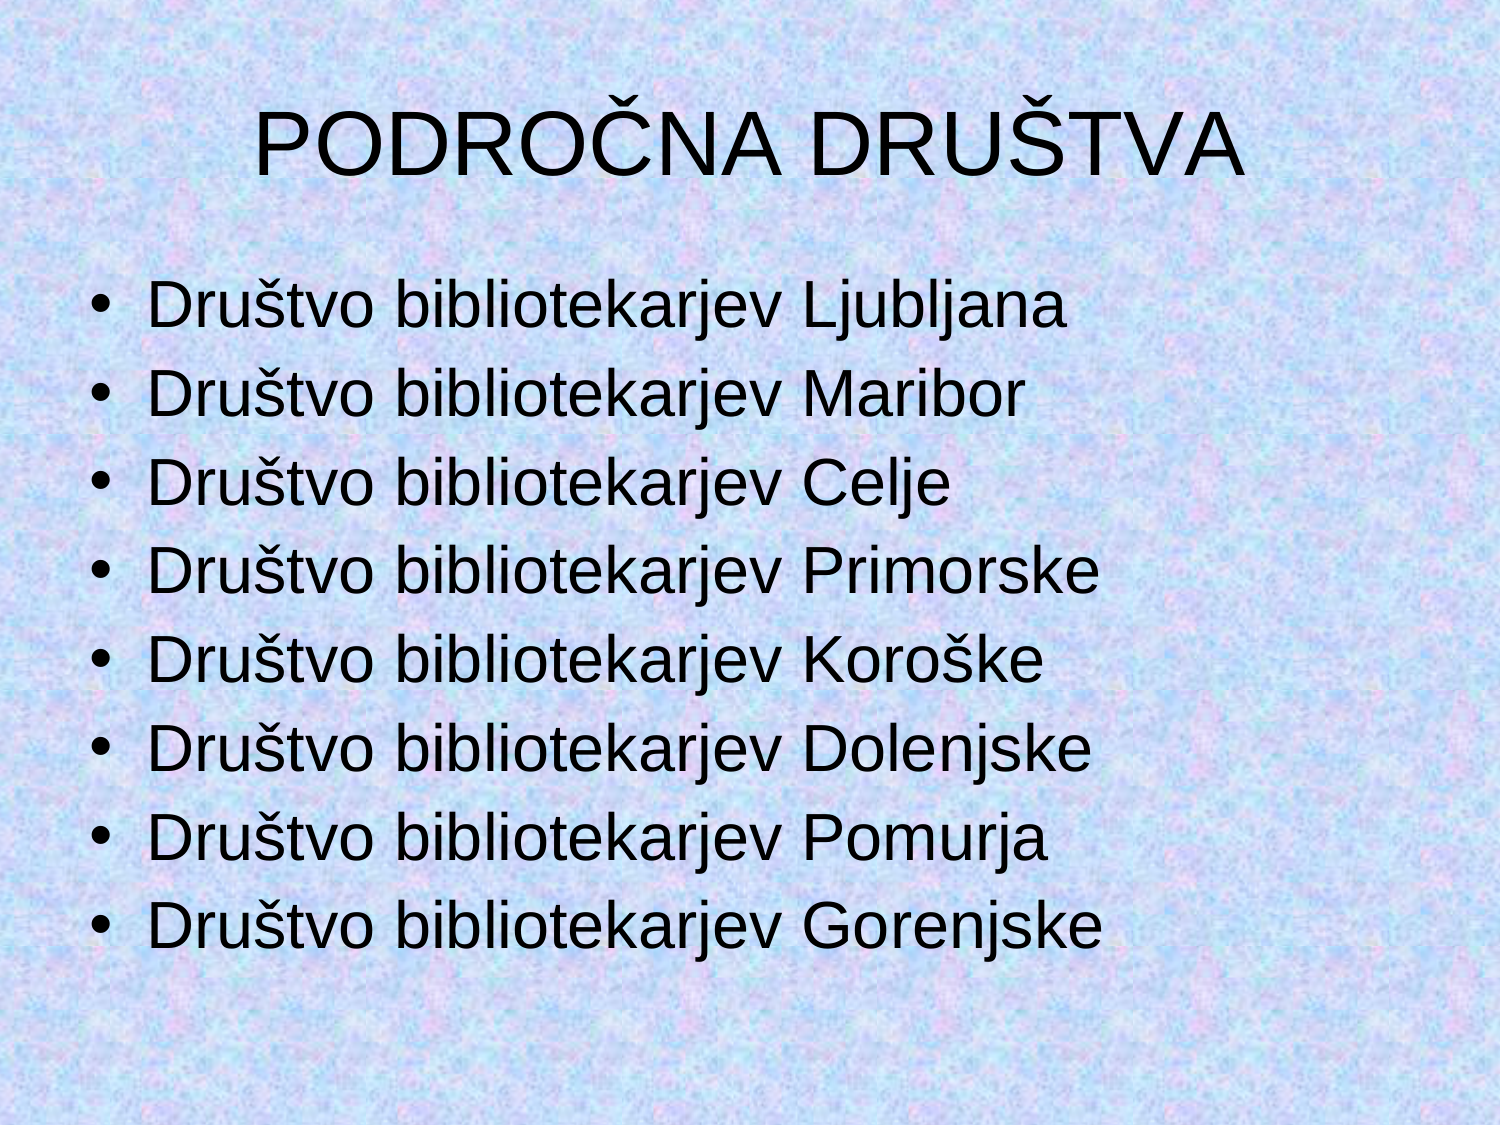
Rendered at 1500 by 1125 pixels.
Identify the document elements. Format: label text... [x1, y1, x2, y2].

title PODROČNA DRUŠTVA [75, 45, 1426, 233]
picture [0, 0, 1500, 1125]
list Društvo bibliotekarjev Ljubljana Društvo bibliotekarjev Maribor Društvo bibliotekarjev Celje Društvo bibliotekarjev Primorske Društvo bibliotekarjev Koroške Društvo bibliotekarjev Dolenjske Društvo bibliotekarjev Pomurja Društvo bibliotekarjev Gorenjske [75, 262, 1426, 1006]
